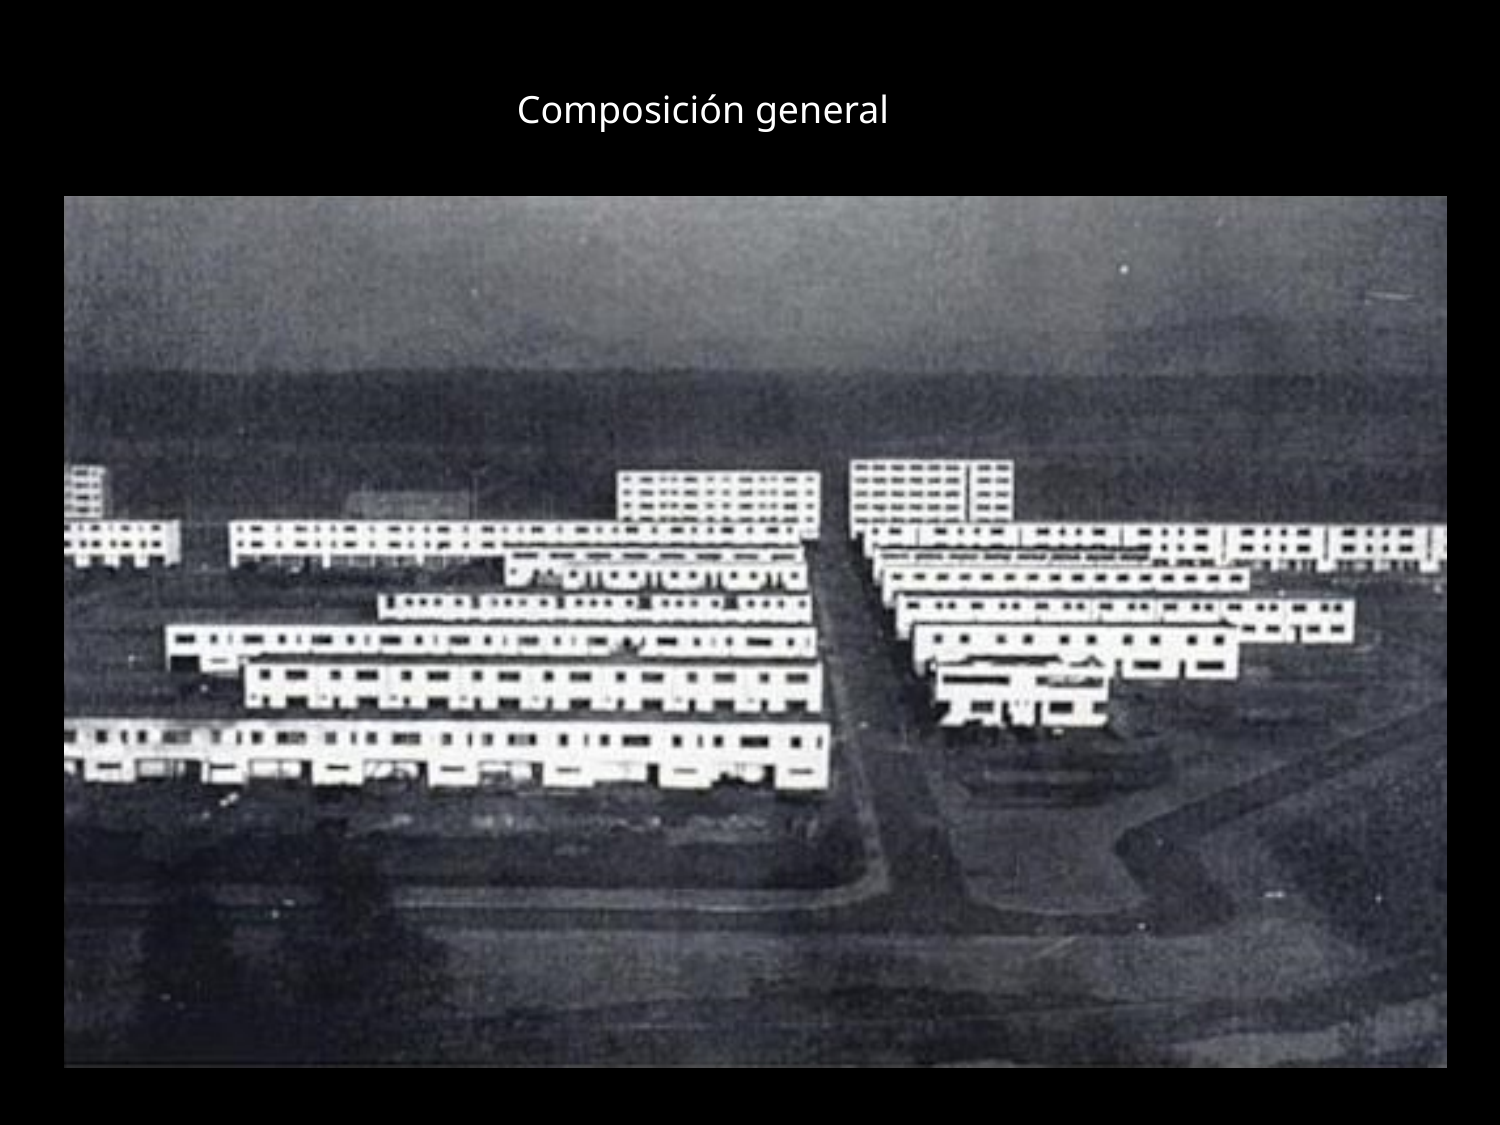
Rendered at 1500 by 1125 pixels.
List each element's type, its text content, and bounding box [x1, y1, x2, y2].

text_box Composición general [501, 78, 978, 139]
picture [64, 196, 1447, 1068]
